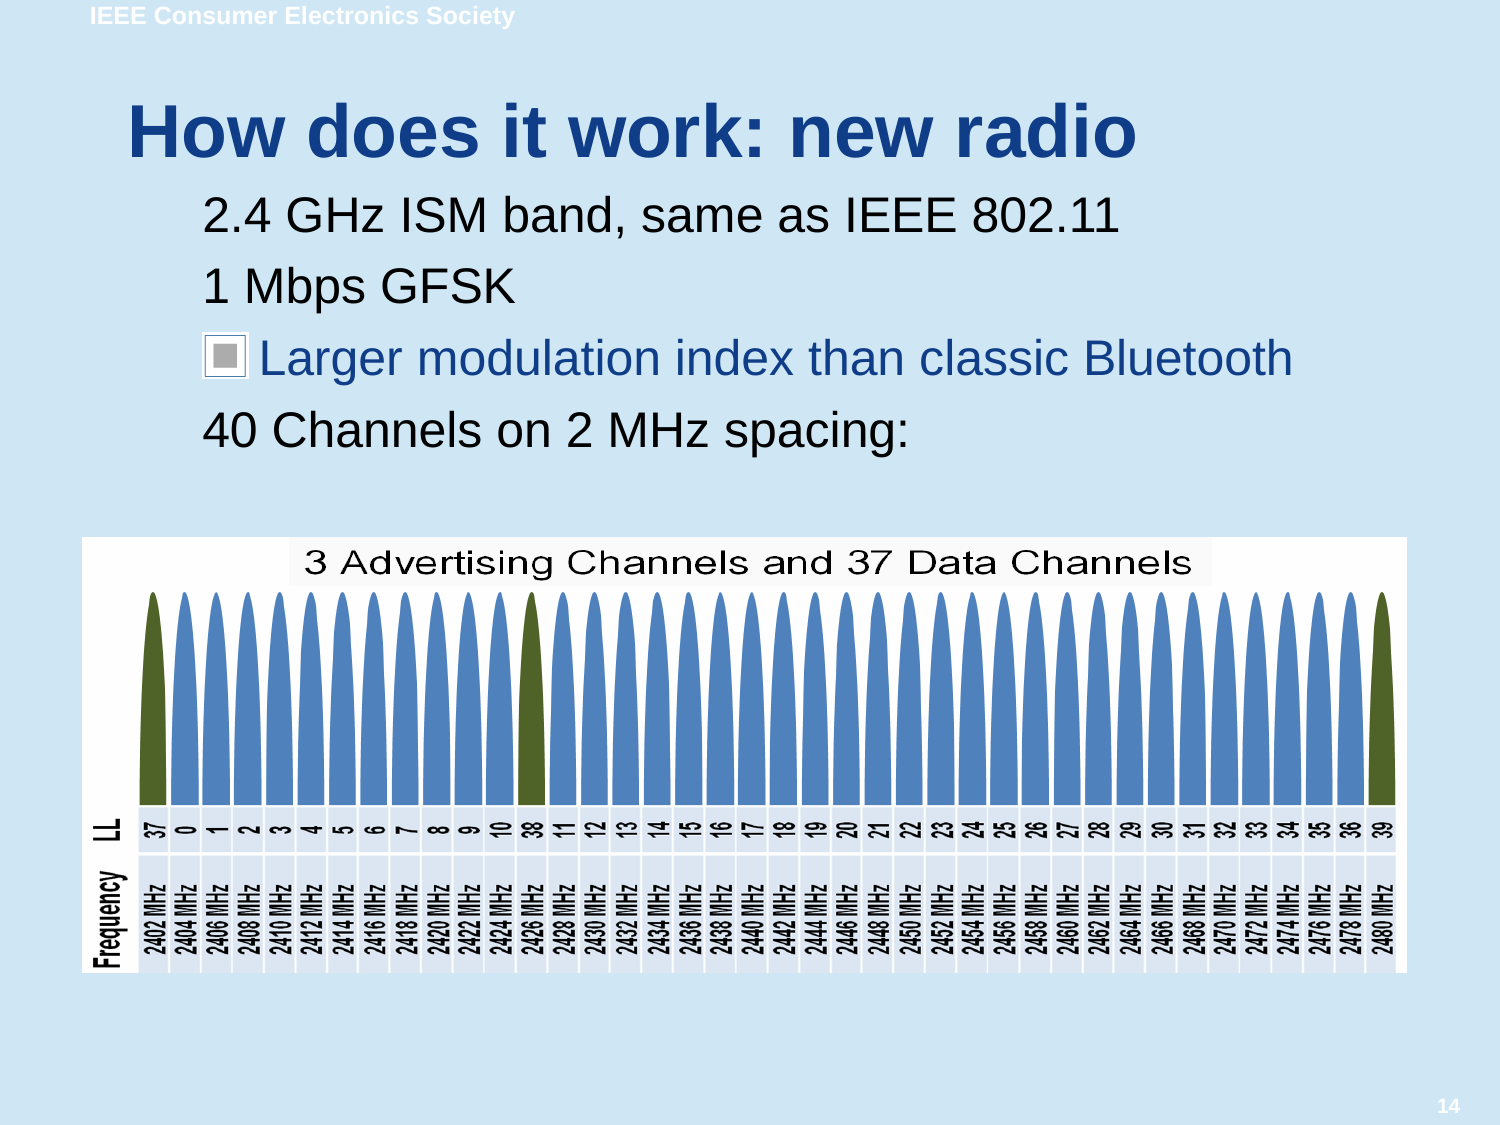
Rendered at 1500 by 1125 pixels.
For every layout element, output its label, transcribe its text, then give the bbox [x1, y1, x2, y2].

title How does it work: new radio [112, 75, 1388, 163]
list 2.4 GHz ISM band, same as IEEE 802.11 1 Mbps GFSK Larger modulation index than classic Bluetooth 40 Channels on 2 MHz spacing: [187, 174, 1500, 488]
picture [82, 537, 1407, 973]
